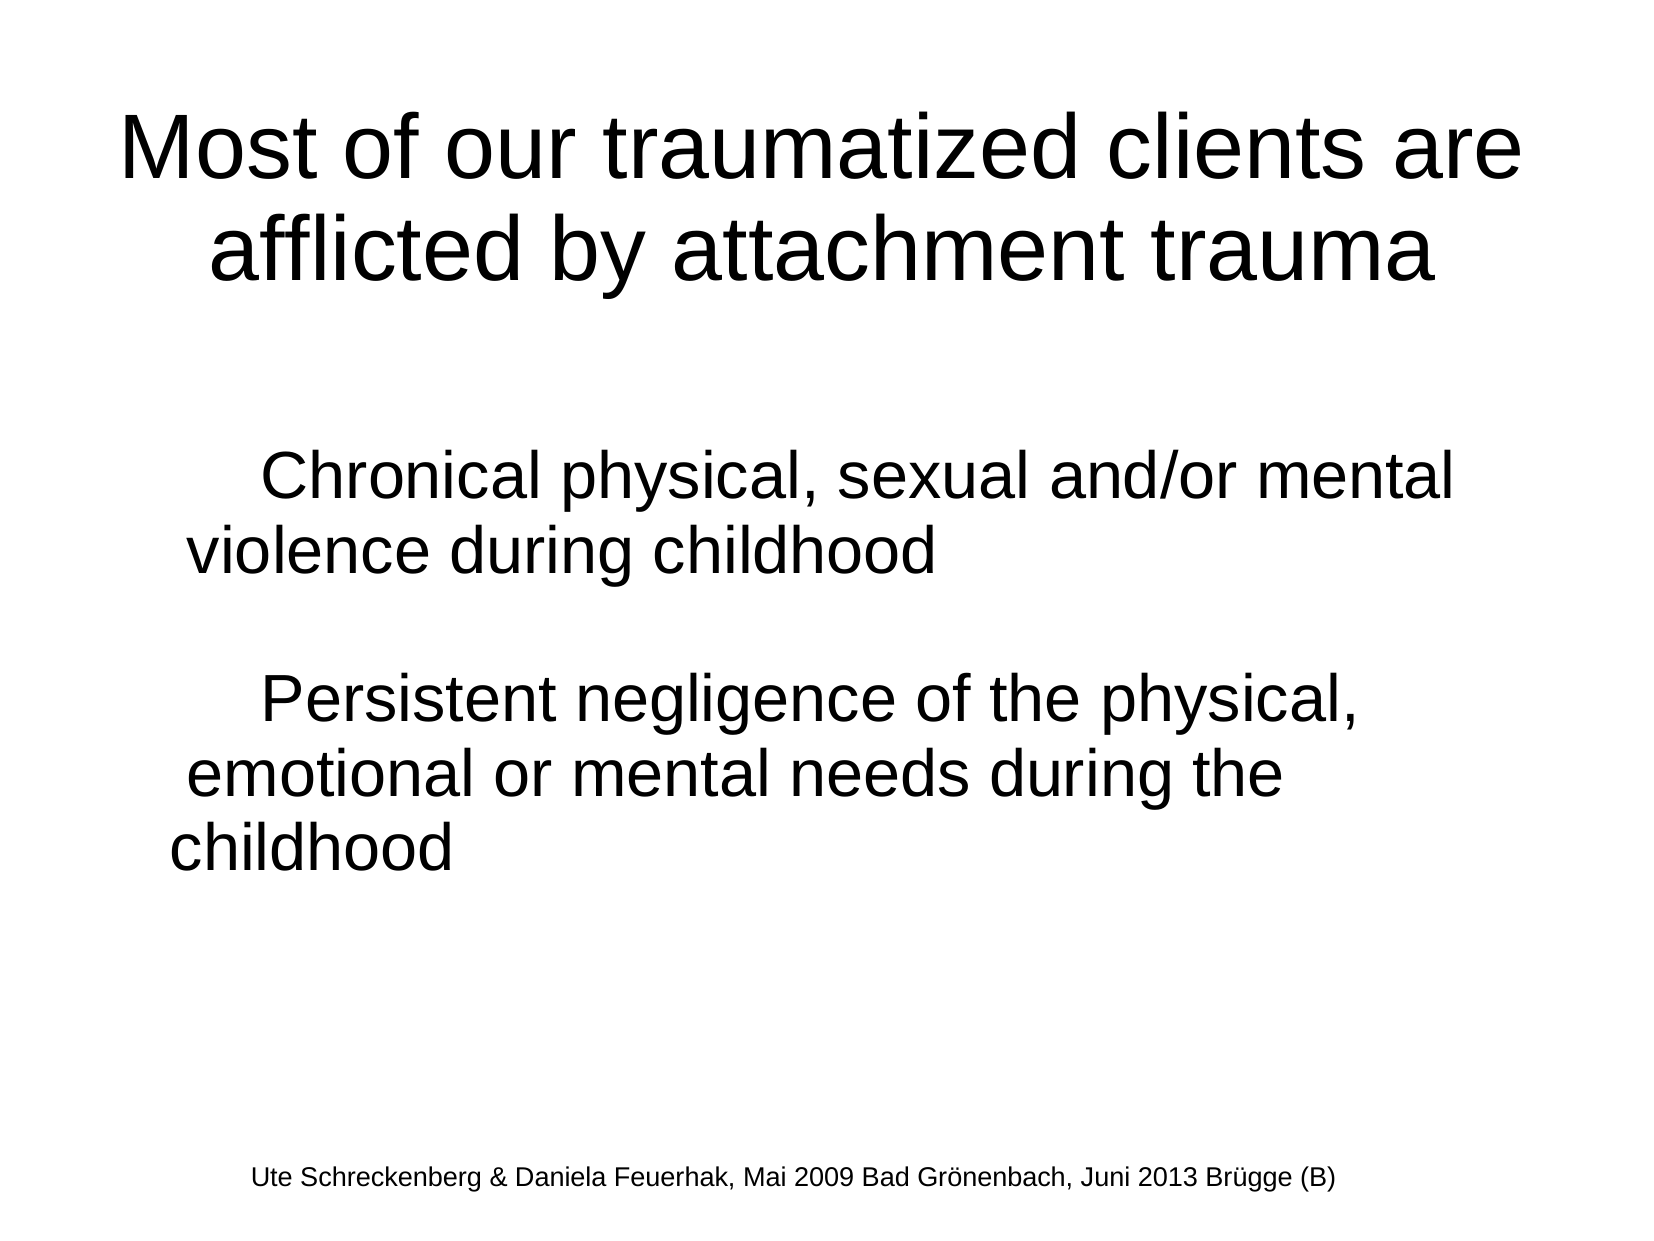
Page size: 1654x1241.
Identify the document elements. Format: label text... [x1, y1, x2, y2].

subtitle Chronical physical, sexual and/or mental violence during childhood Persistent negligence of the physical, emotional or mental needs during the childhood [113, 64, 1595, 1241]
text_box Ute Schreckenberg & Daniela Feuerhak, Mai 2009 Bad Grönenbach, Juni 2013 Brügge (B) [236, 1151, 1388, 1199]
title Most of our traumatized clients are afflicted by attachment trauma [82, 0, 1564, 301]
